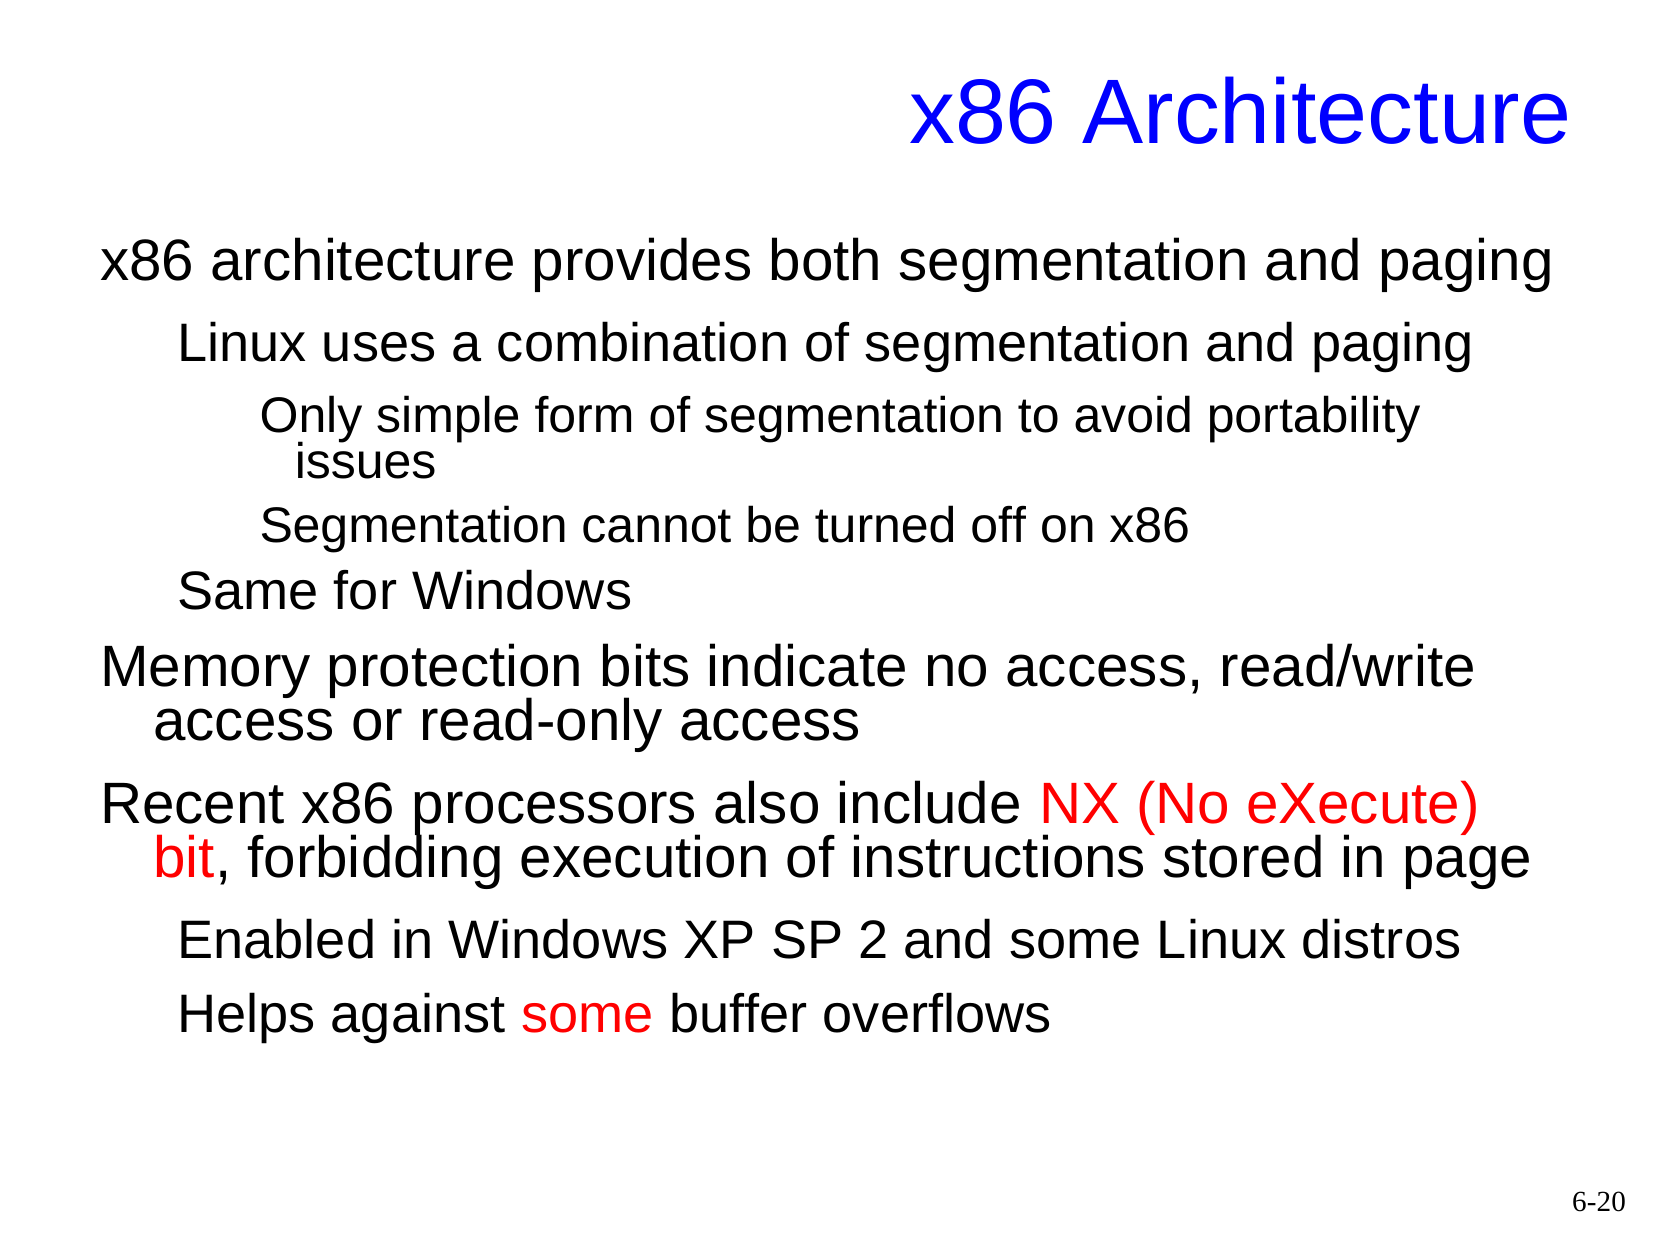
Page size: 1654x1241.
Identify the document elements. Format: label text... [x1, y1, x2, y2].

list x86 architecture provides both segmentation and paging Linux uses a combination of segmentation and paging Only simple form of segmentation to avoid portability issues Segmentation cannot be turned off on x86 Same for Windows Memory protection bits indicate no access, read/write access or read-only access Recent x86 processors also include NX (No eXecute) bit, forbidding execution of instructions stored in page Enabled in Windows XP SP 2 and some Linux distros Helps against some buffer overflows [82, 237, 1571, 1170]
title x86 Architecture [84, 11, 1573, 218]
